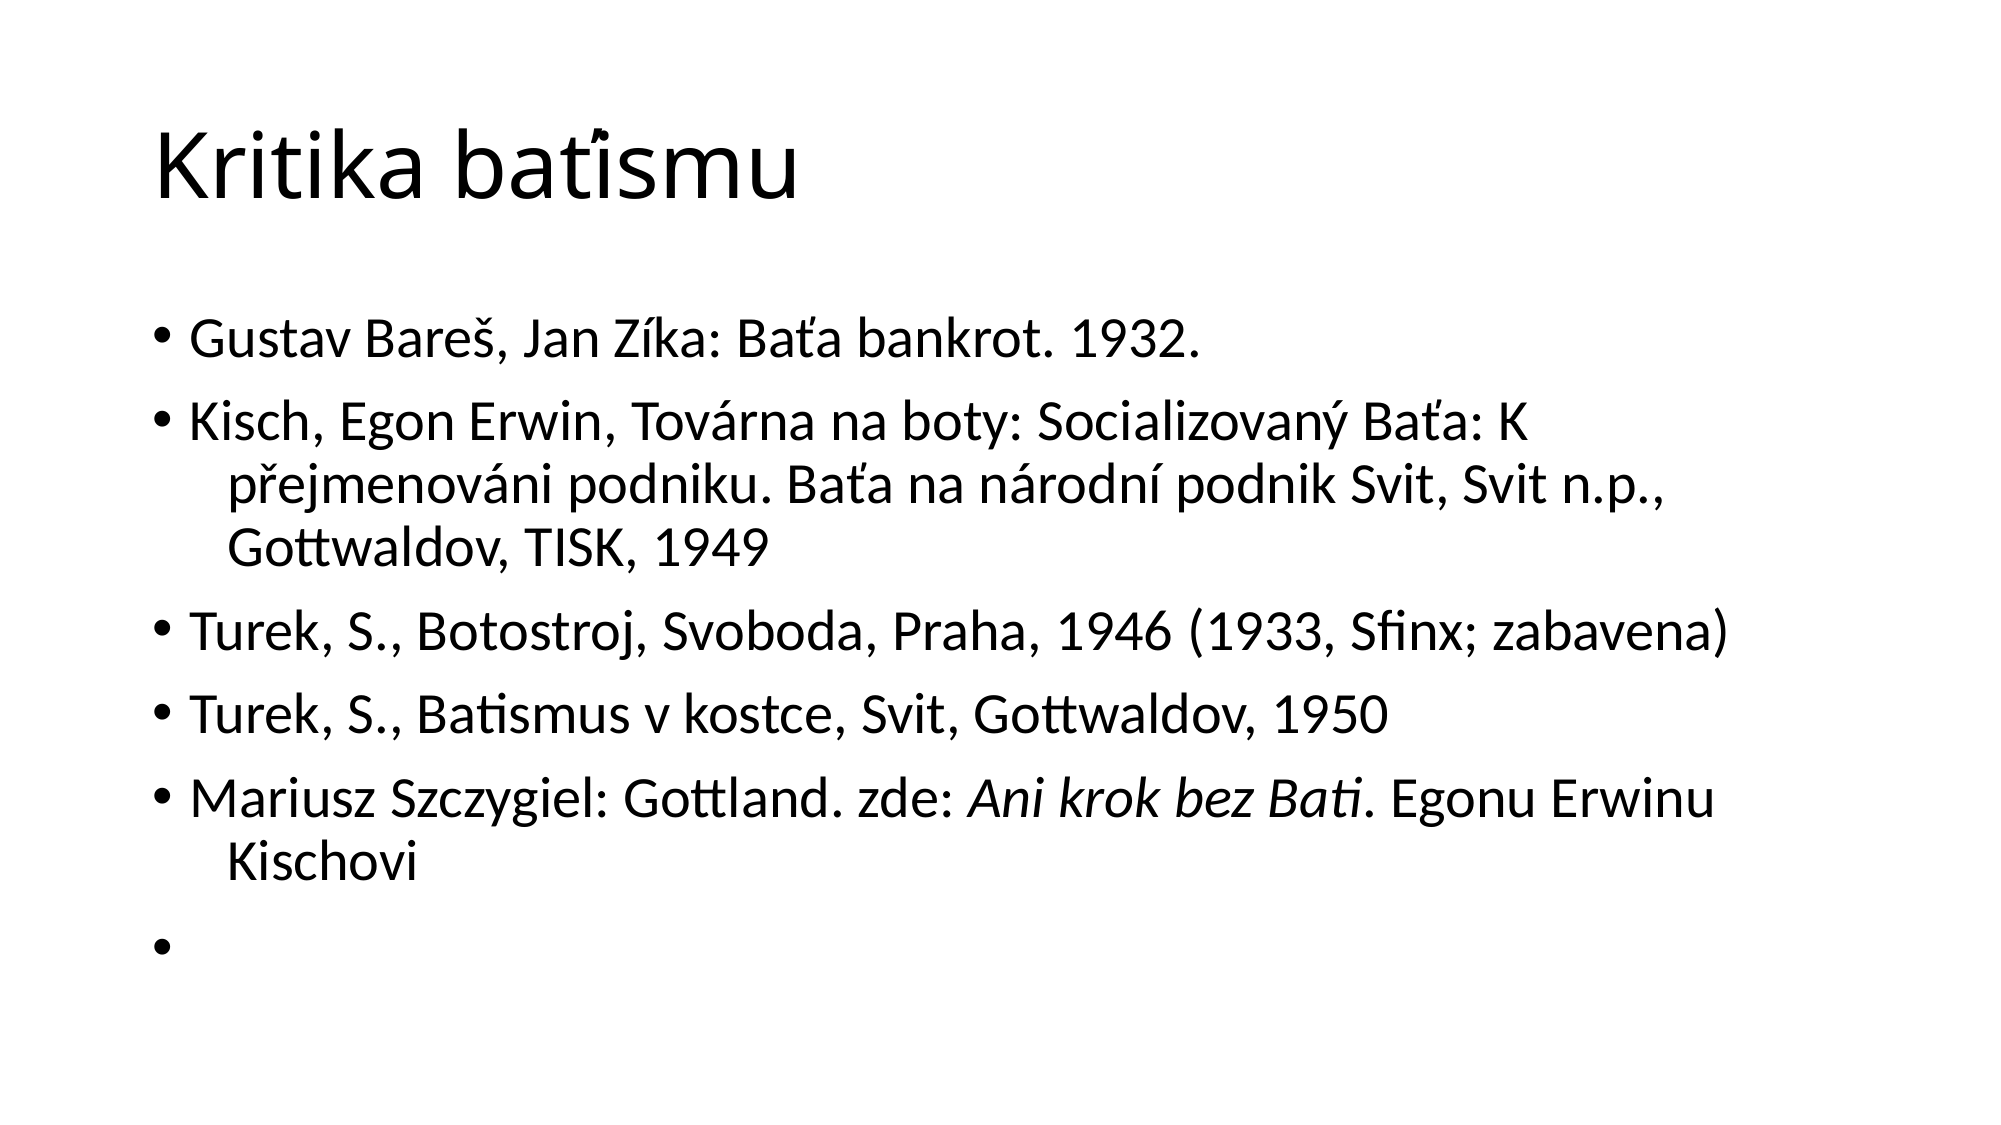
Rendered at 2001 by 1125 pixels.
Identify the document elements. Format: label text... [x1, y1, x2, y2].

list Gustav Bareš, Jan Zíka: Baťa bankrot. 1932. Kisch, Egon Erwin, Továrna na boty: Socializovaný Baťa: K přejmenováni podniku. Baťa na národní podnik Svit, Svit n.p., Gottwaldov, TISK, 1949 Turek, S., Botostroj, Svoboda, Praha, 1946 (1933, Sfinx; zabavena) Turek, S., Batismus v kostce, Svit, Gottwaldov, 1950 Mariusz Szczygiel: Gottland. zde: Ani krok bez Bati. Egonu Erwinu Kischovi [137, 299, 1863, 1014]
title Kritika baťismu [137, 59, 1863, 278]
